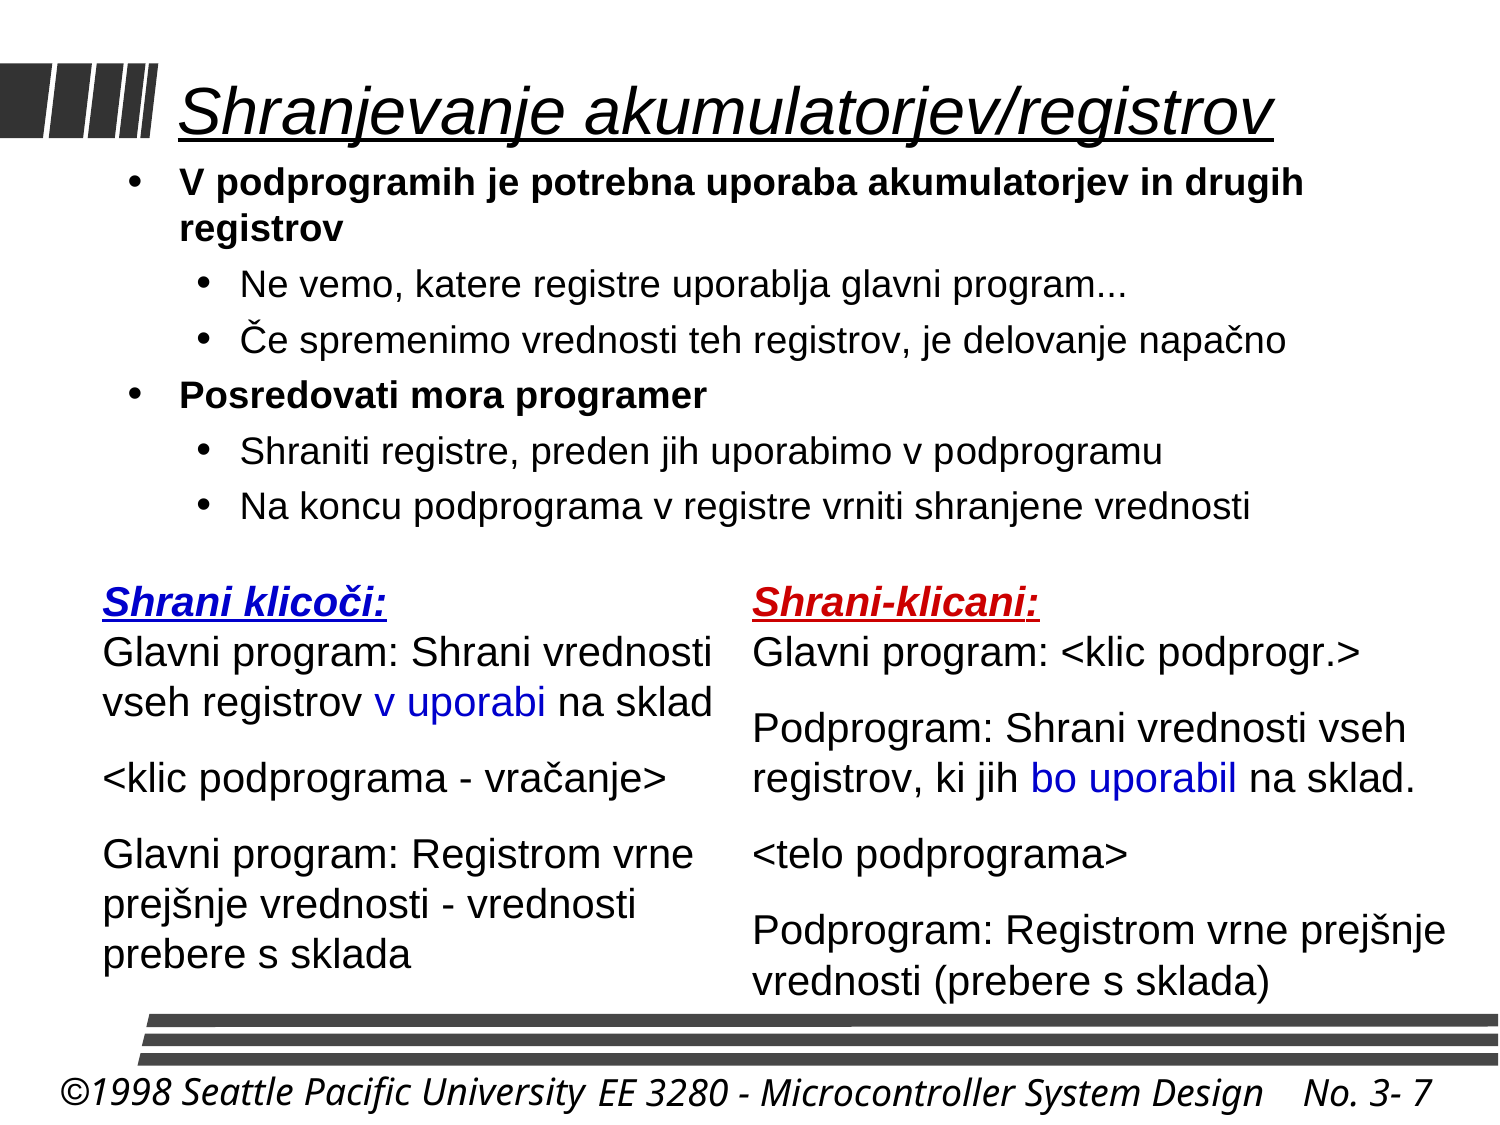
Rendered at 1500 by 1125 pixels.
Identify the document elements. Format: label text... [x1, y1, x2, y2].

text_box Shrani klicoči: Glavni program: Shrani vrednosti vseh registrov v uporabi na sklad <klic podprograma - vračanje> Glavni program: Registrom vrne prejšnje vrednosti - vrednosti prebere s sklada [87, 567, 737, 986]
text_box V podprogramih je potrebna uporaba akumulatorjev in drugih registrov Ne vemo, katere registre uporablja glavni program... Če spremenimo vrednosti teh registrov, je delovanje napačno Posredovati mora programer Shraniti registre, preden jih uporabimo v podprogramu Na koncu podprograma v registre vrniti shranjene vrednosti [112, 149, 1461, 536]
text_box Shrani-klicani: Glavni program: <klic podprogr.> Podprogram: Shrani vrednosti vseh registrov, ki jih bo uporabil na sklad. <telo podprograma> Podprogram: Registrom vrne prejšnje vrednosti (prebere s sklada) [737, 567, 1463, 1012]
title Shranjevanje akumulatorjev/registrov [162, 60, 1498, 156]
